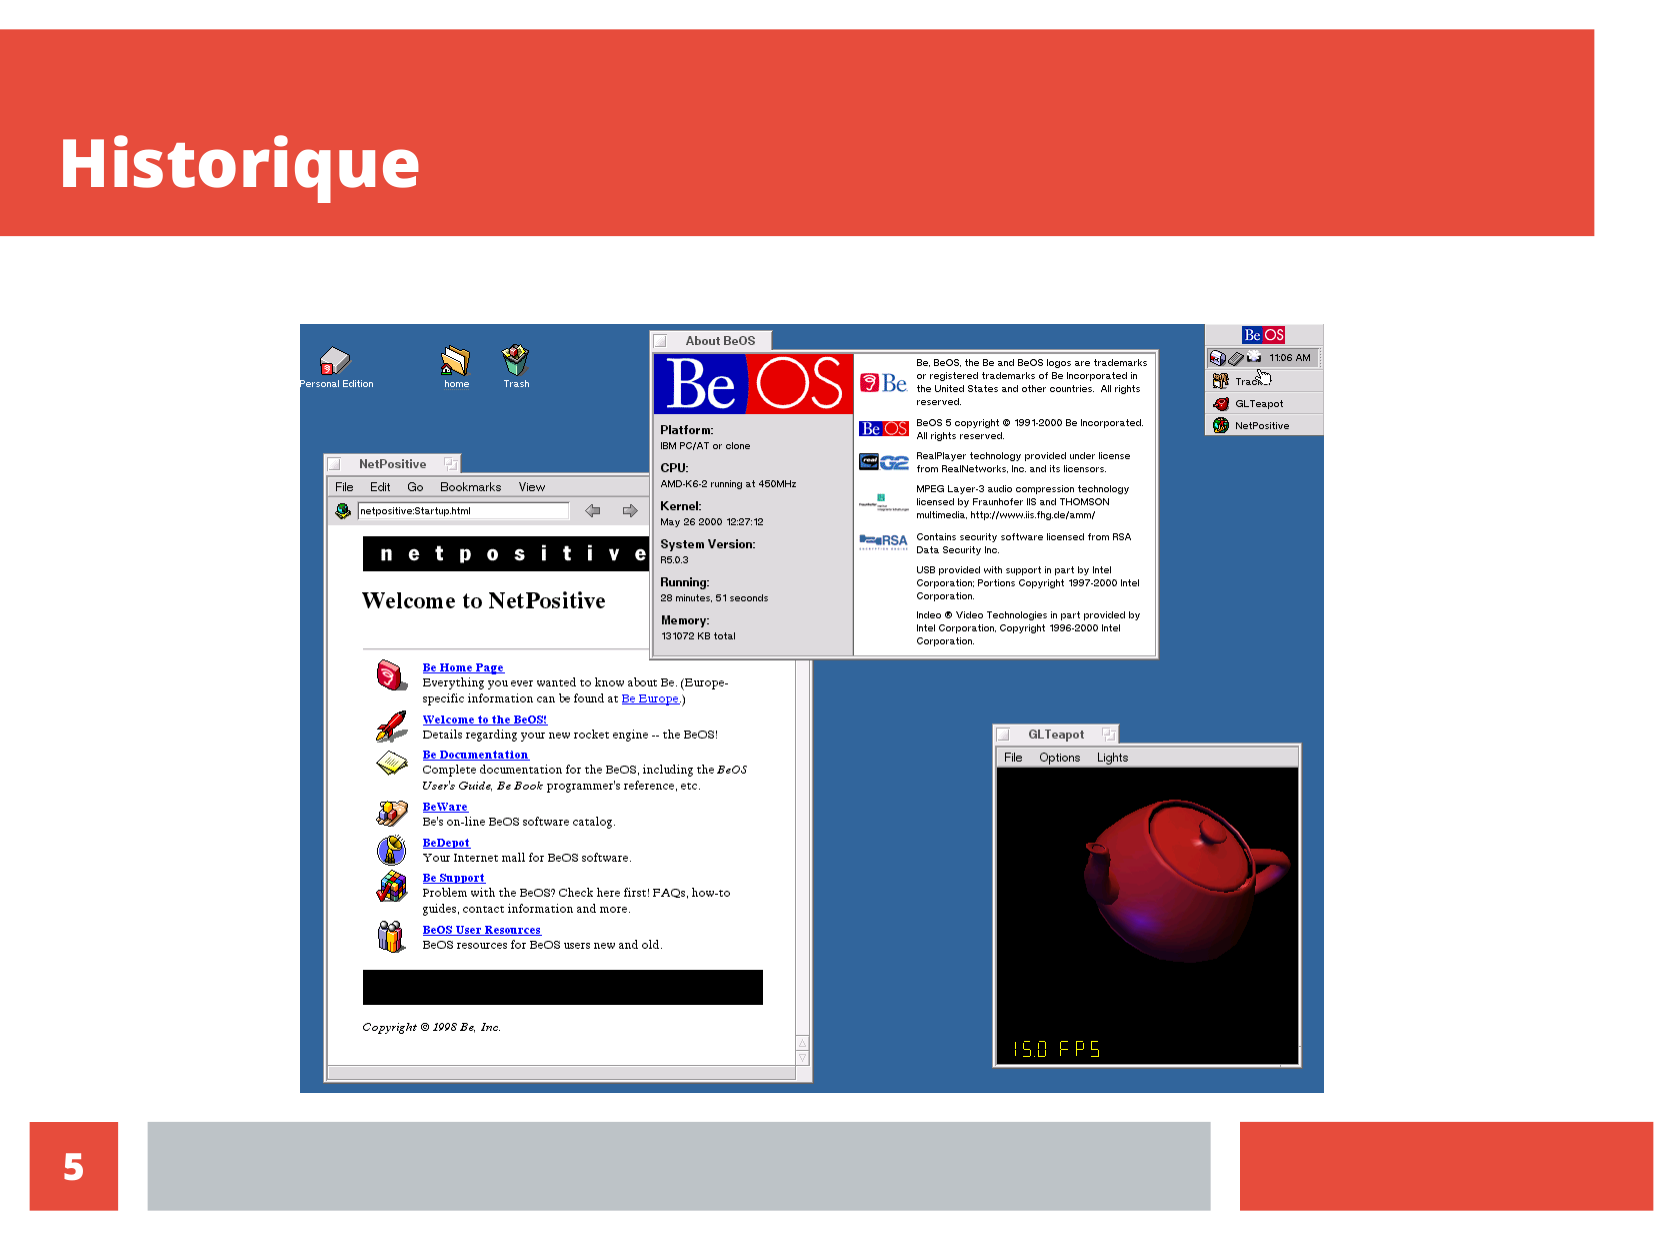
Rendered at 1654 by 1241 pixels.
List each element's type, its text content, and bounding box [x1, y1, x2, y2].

picture [300, 324, 1324, 1093]
title Historique [59, 59, 1595, 207]
